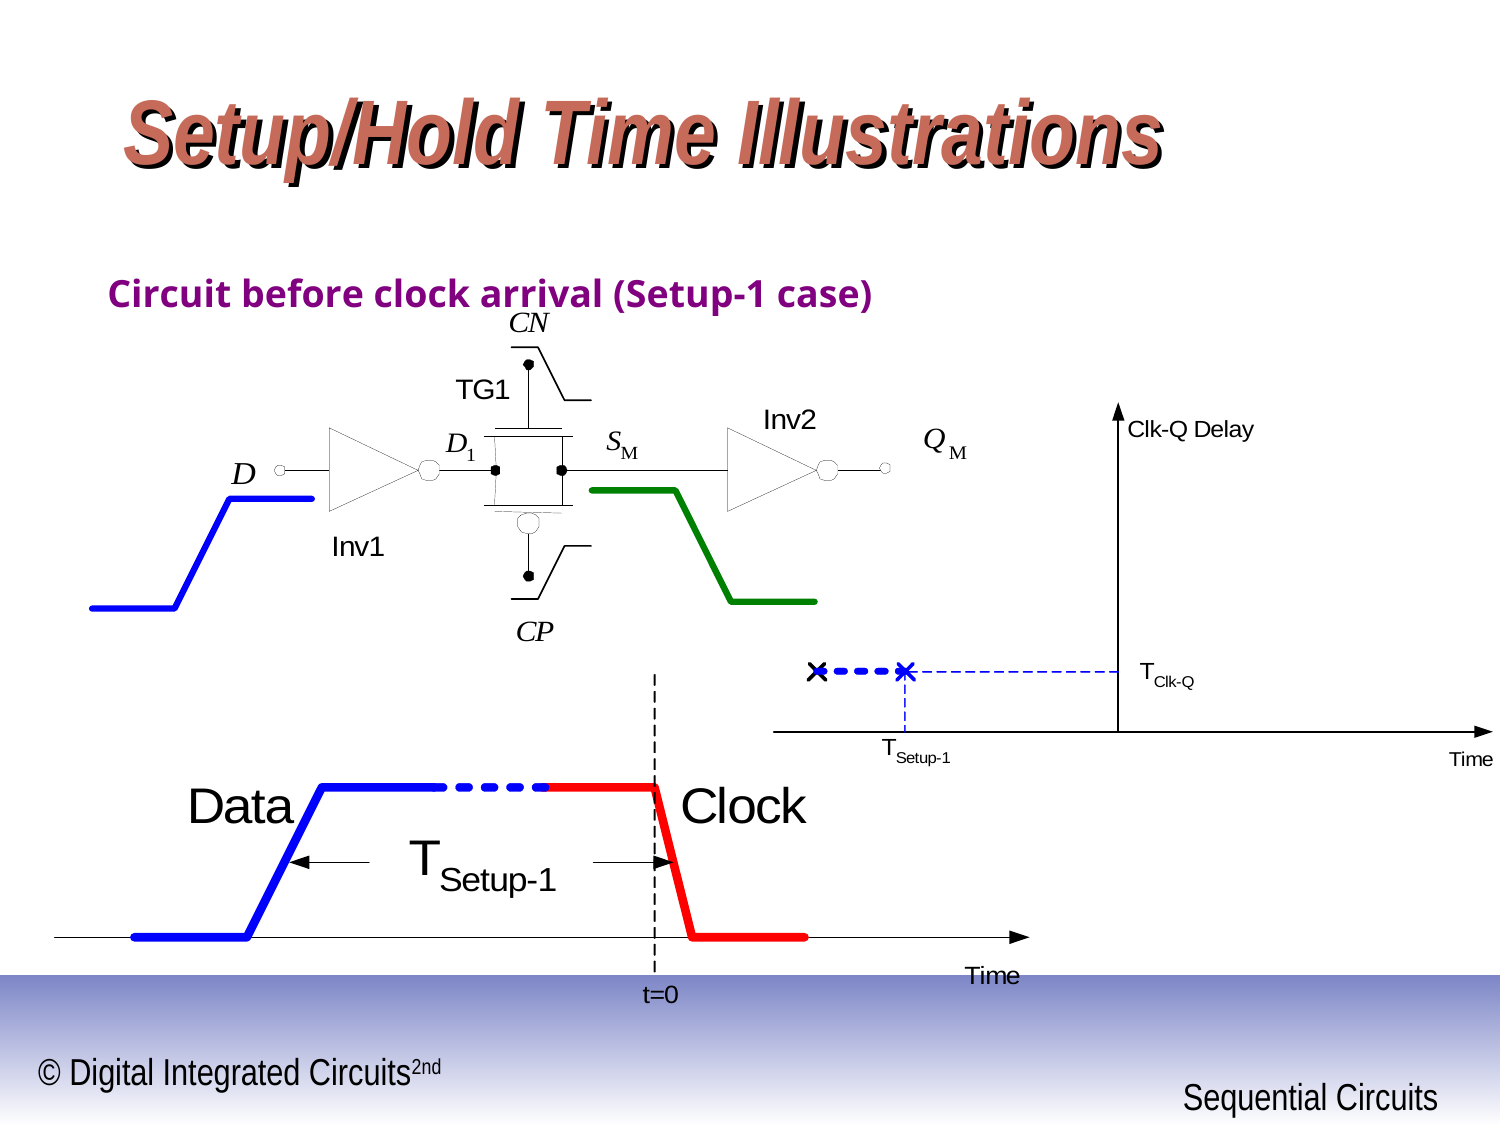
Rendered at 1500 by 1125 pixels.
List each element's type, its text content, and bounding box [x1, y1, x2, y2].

text_box Circuit before clock arrival (Setup-1 case) [49, 262, 931, 323]
chart [51, 297, 1496, 1014]
title Setup/Hold Time Illustrations [108, 65, 1384, 190]
